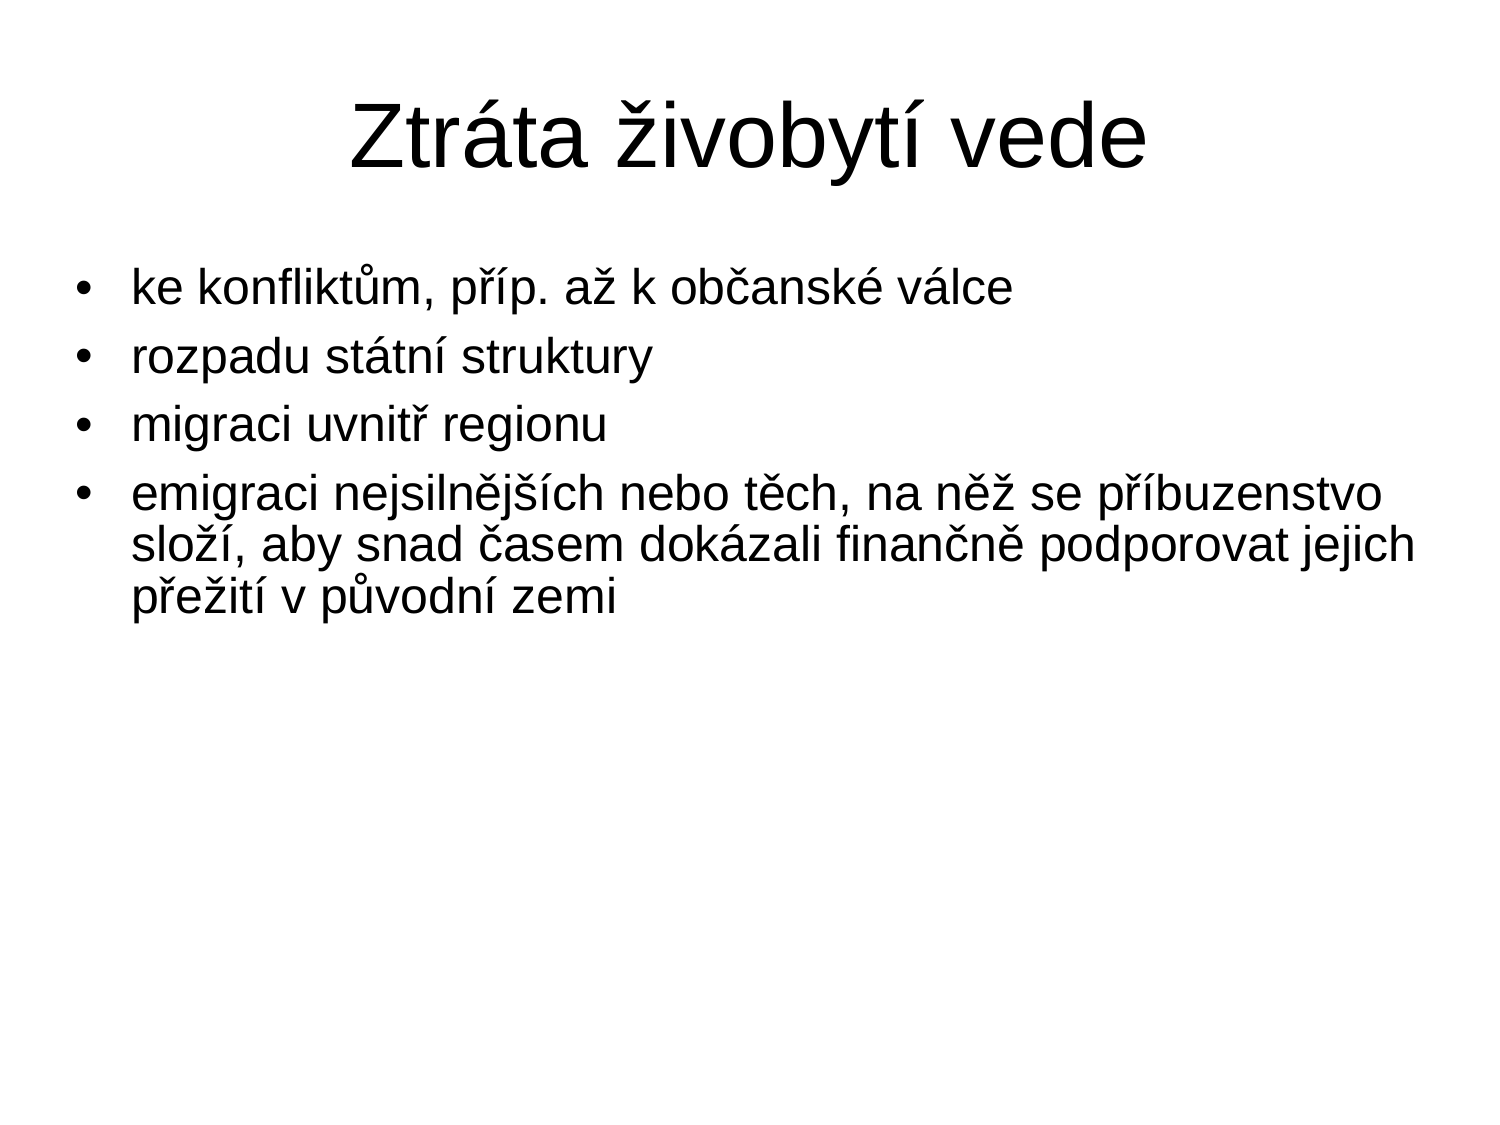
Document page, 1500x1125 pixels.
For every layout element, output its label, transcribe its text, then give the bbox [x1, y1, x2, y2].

list ke konfliktům, příp. až k občanské válce rozpadu státní struktury migraci uvnitř regionu emigraci nejsilnějších nebo těch, na něž se příbuzenstvo složí, aby snad časem dokázali finančně podporovat jejich přežití v původní zemi [75, 263, 1425, 1006]
title Ztráta živobytí vede [75, 44, 1425, 233]
